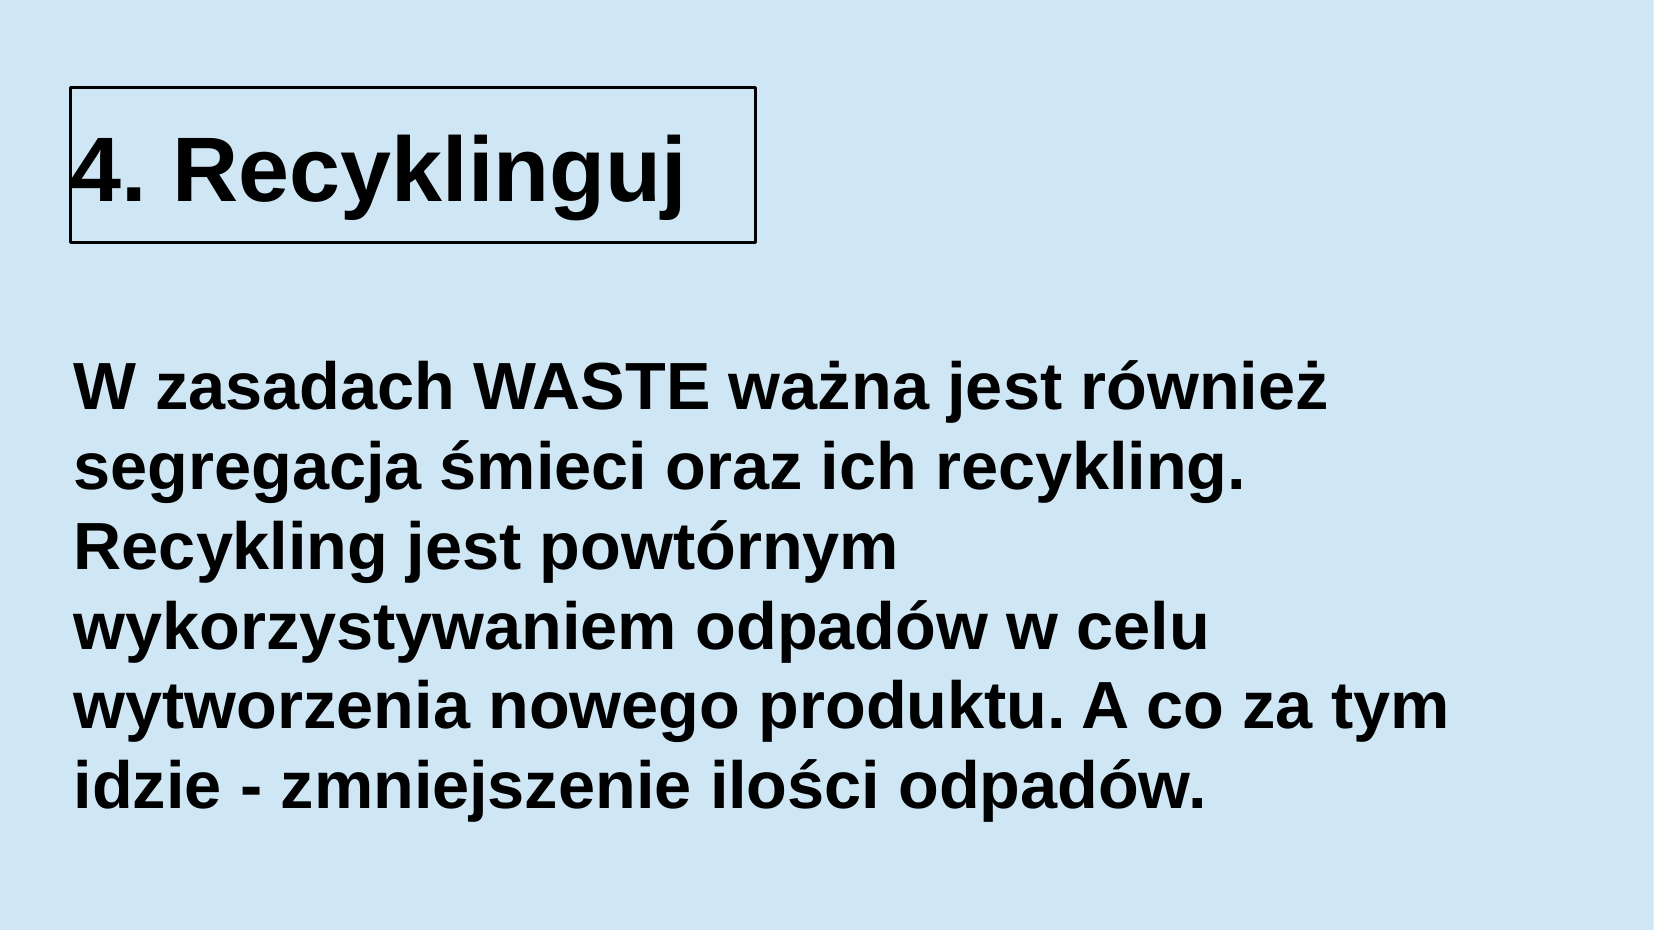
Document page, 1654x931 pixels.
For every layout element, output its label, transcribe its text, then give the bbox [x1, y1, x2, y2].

text_box W zasadach WASTE ważna jest również segregacja śmieci oraz ich recykling. Recykling jest powtórnym wykorzystywaniem odpadów w celu wytworzenia nowego produktu. A co za tym idzie - zmniejszenie ilości odpadów. [58, 335, 1489, 830]
text_box 4. Recyklinguj [70, 87, 756, 243]
